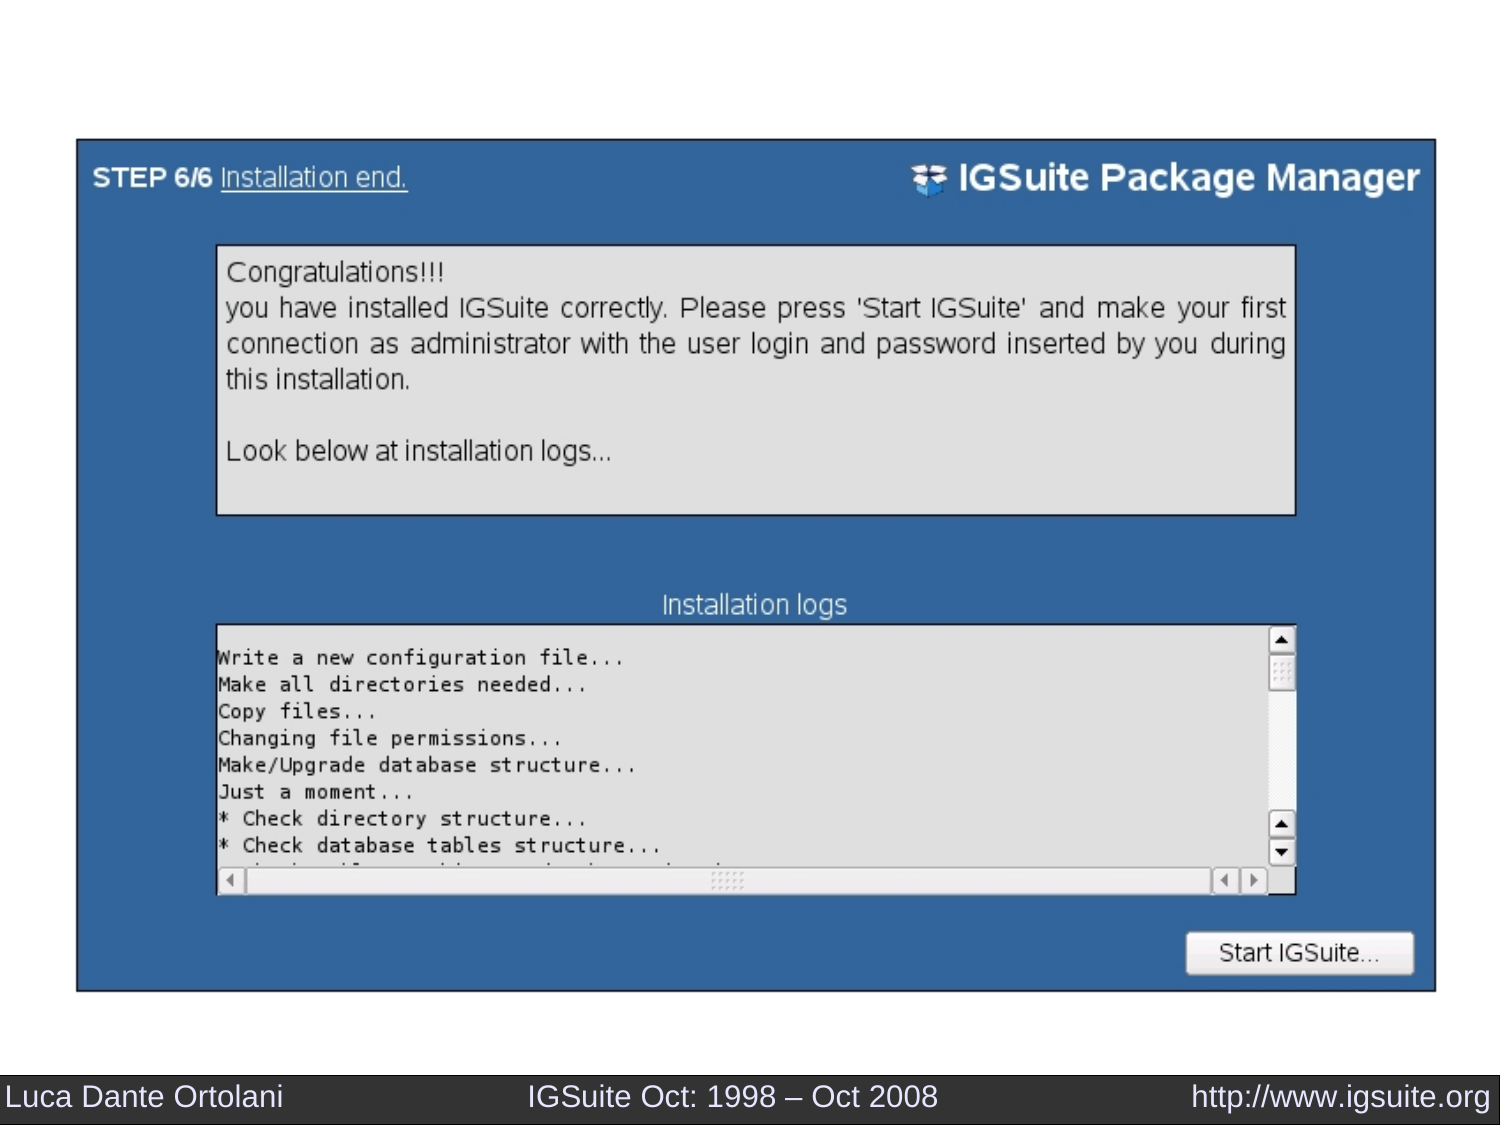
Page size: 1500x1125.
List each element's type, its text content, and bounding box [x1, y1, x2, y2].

picture [73, 132, 1440, 1003]
text_box Luca Dante Ortolani IGSuite Oct: 1998 – Oct 2008 http://www.igsuite.org [0, 1075, 1500, 1125]
